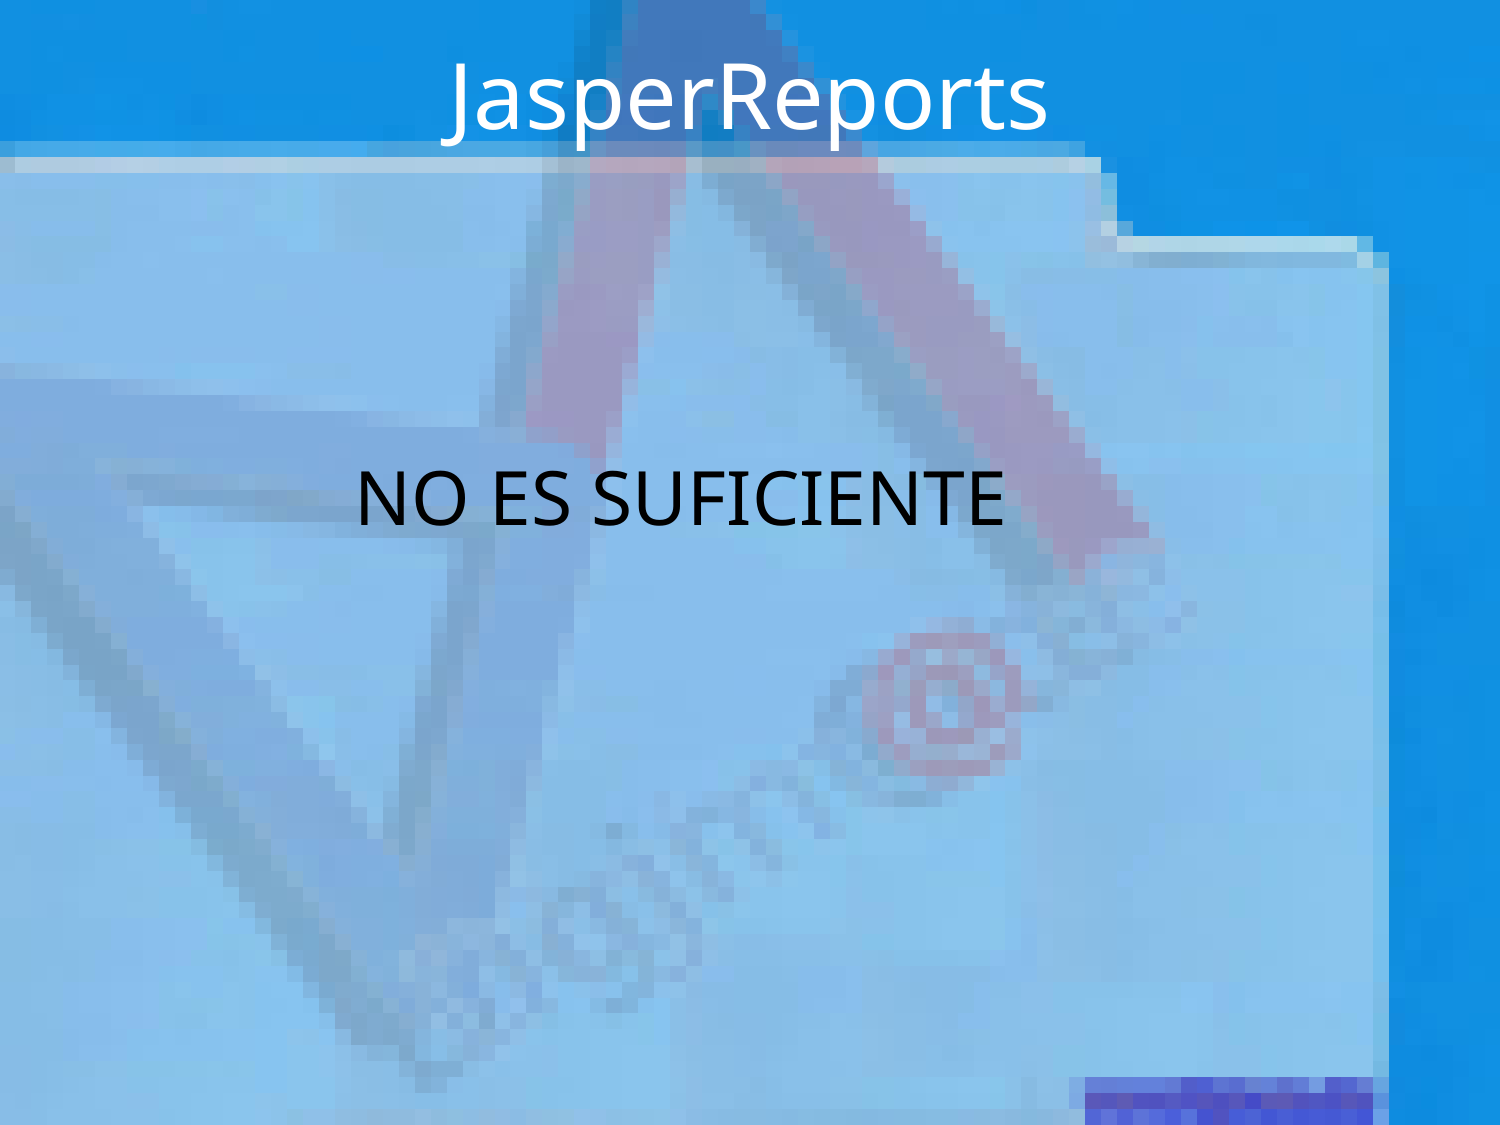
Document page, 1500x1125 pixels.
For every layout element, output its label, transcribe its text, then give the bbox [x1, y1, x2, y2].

title JasperReports [112, 0, 1388, 214]
picture [0, 0, 1500, 1125]
text_box NO ES SUFICIENTE [354, 440, 1083, 532]
